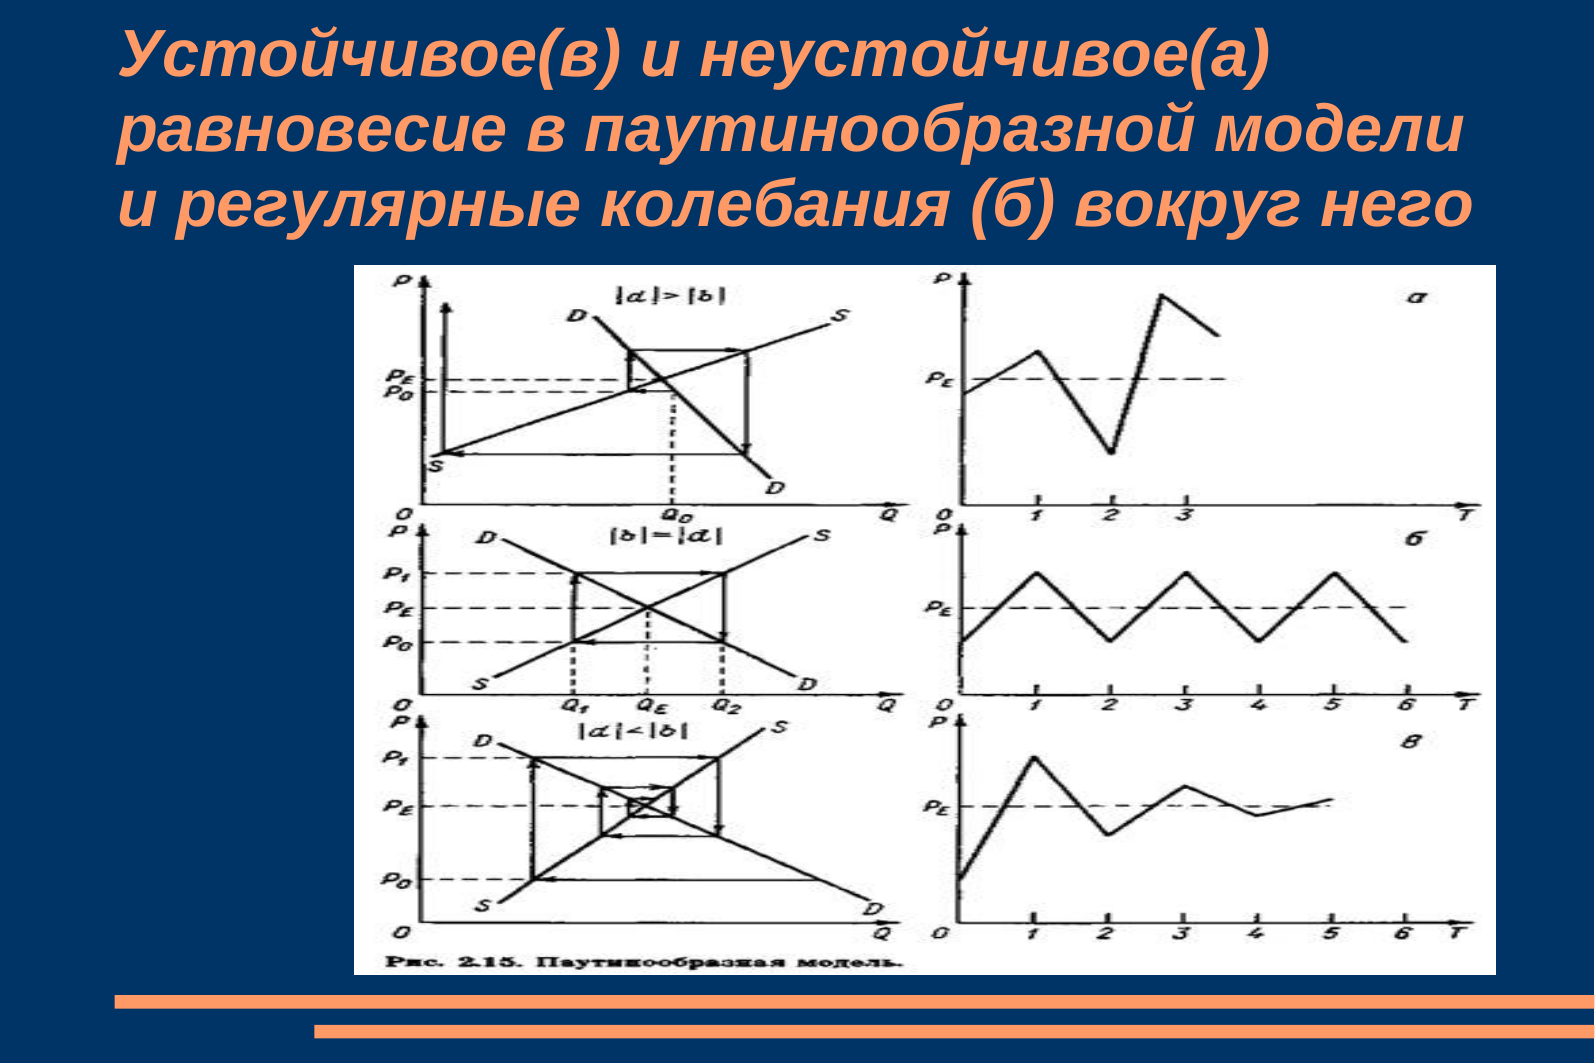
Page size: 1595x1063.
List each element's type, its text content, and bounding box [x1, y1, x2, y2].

picture [354, 265, 1496, 975]
title Устойчивое(в) и неустойчивое(а) равновесие в паутинообразной модели и регулярные колебания (б) вокруг него [117, 16, 1479, 241]
